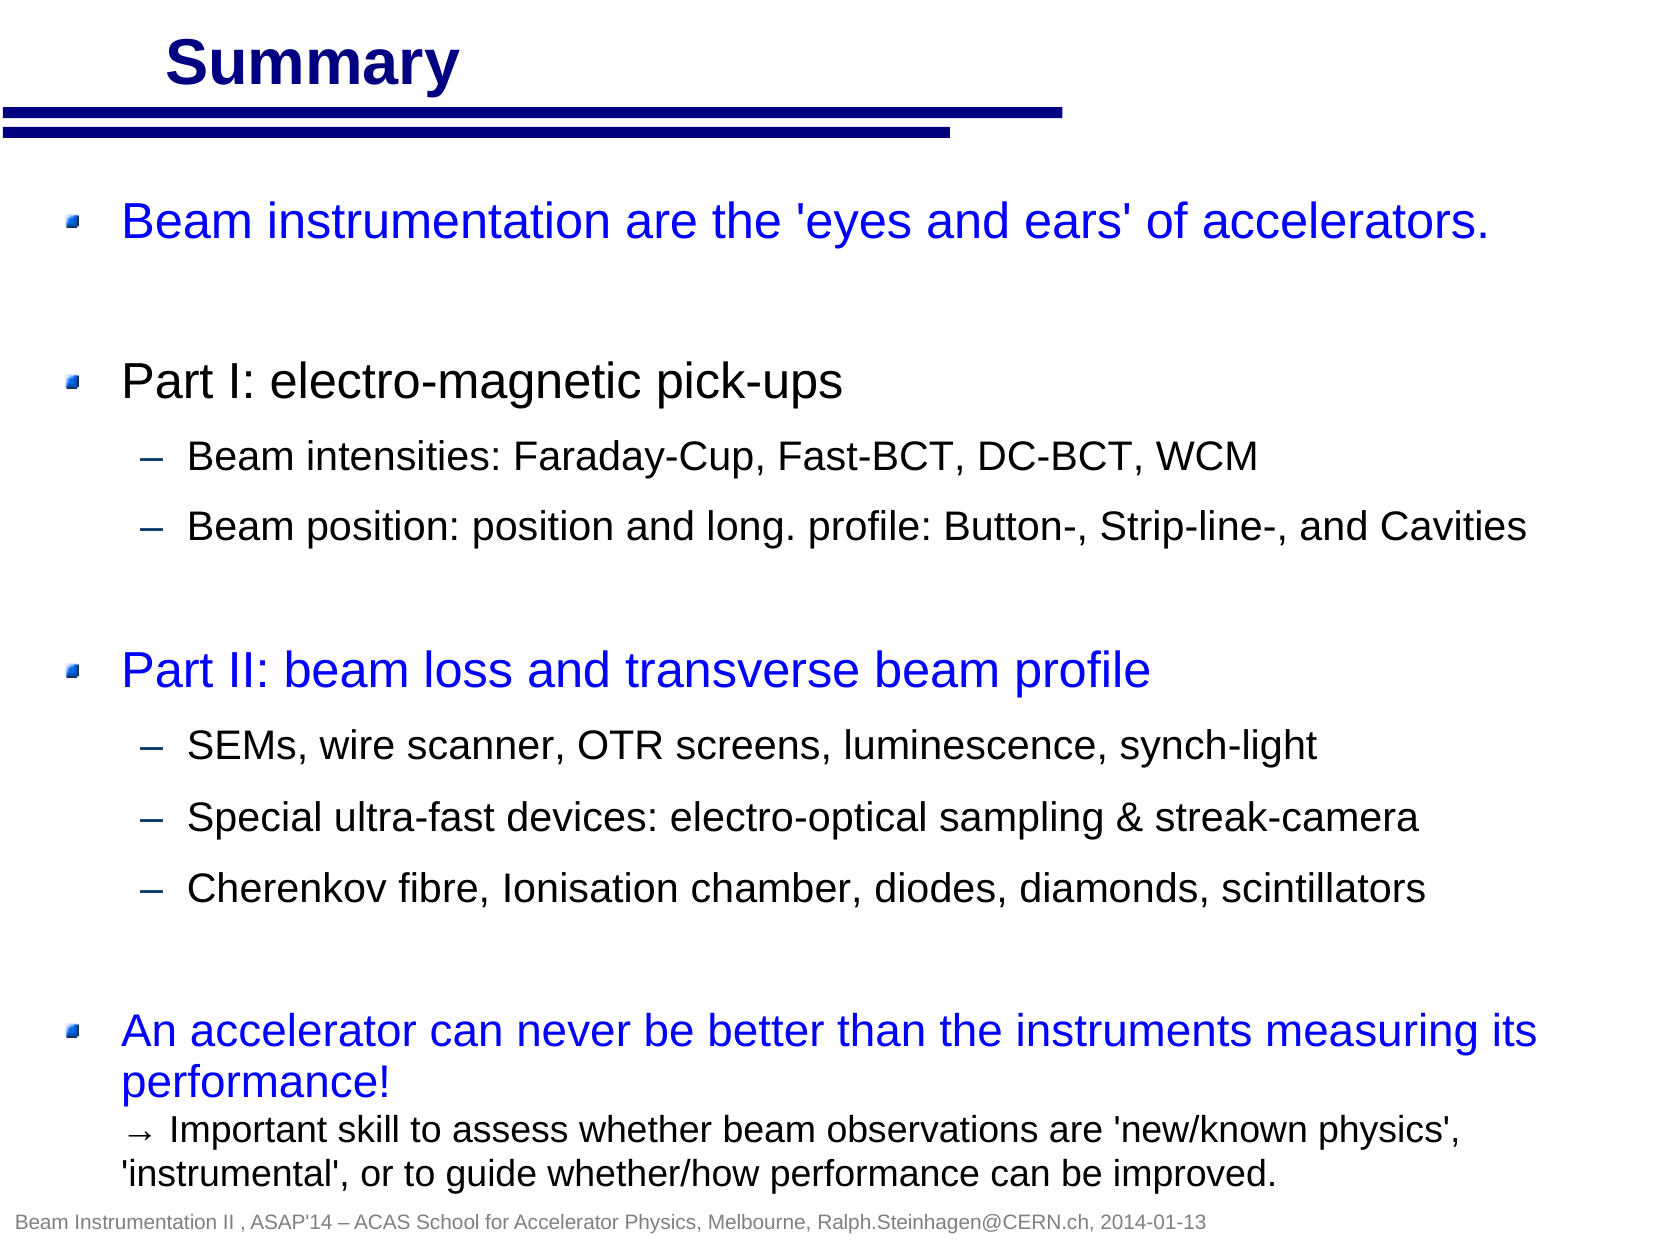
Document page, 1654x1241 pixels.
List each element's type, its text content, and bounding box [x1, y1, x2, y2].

list Beam instrumentation are the 'eyes and ears' of accelerators. Part I: electro-magnetic pick-ups Beam intensities: Faraday-Cup, Fast-BCT, DC-BCT, WCM Beam position: position and long. profile: Button-, Strip-line-, and Cavities Part II: beam loss and transverse beam profile SEMs, wire scanner, OTR screens, luminescence, synch-light Special ultra-fast devices: electro-optical sampling & streak-camera Cherenkov fibre, Ionisation chamber, diodes, diamonds, scintillators An accelerator can never be better than the instruments measuring its performance! → Important skill to assess whether beam observations are 'new/known physics', 'instrumental', or to guide whether/how performance can be improved. [65, 192, 1628, 1205]
title Summary [165, 0, 1323, 124]
